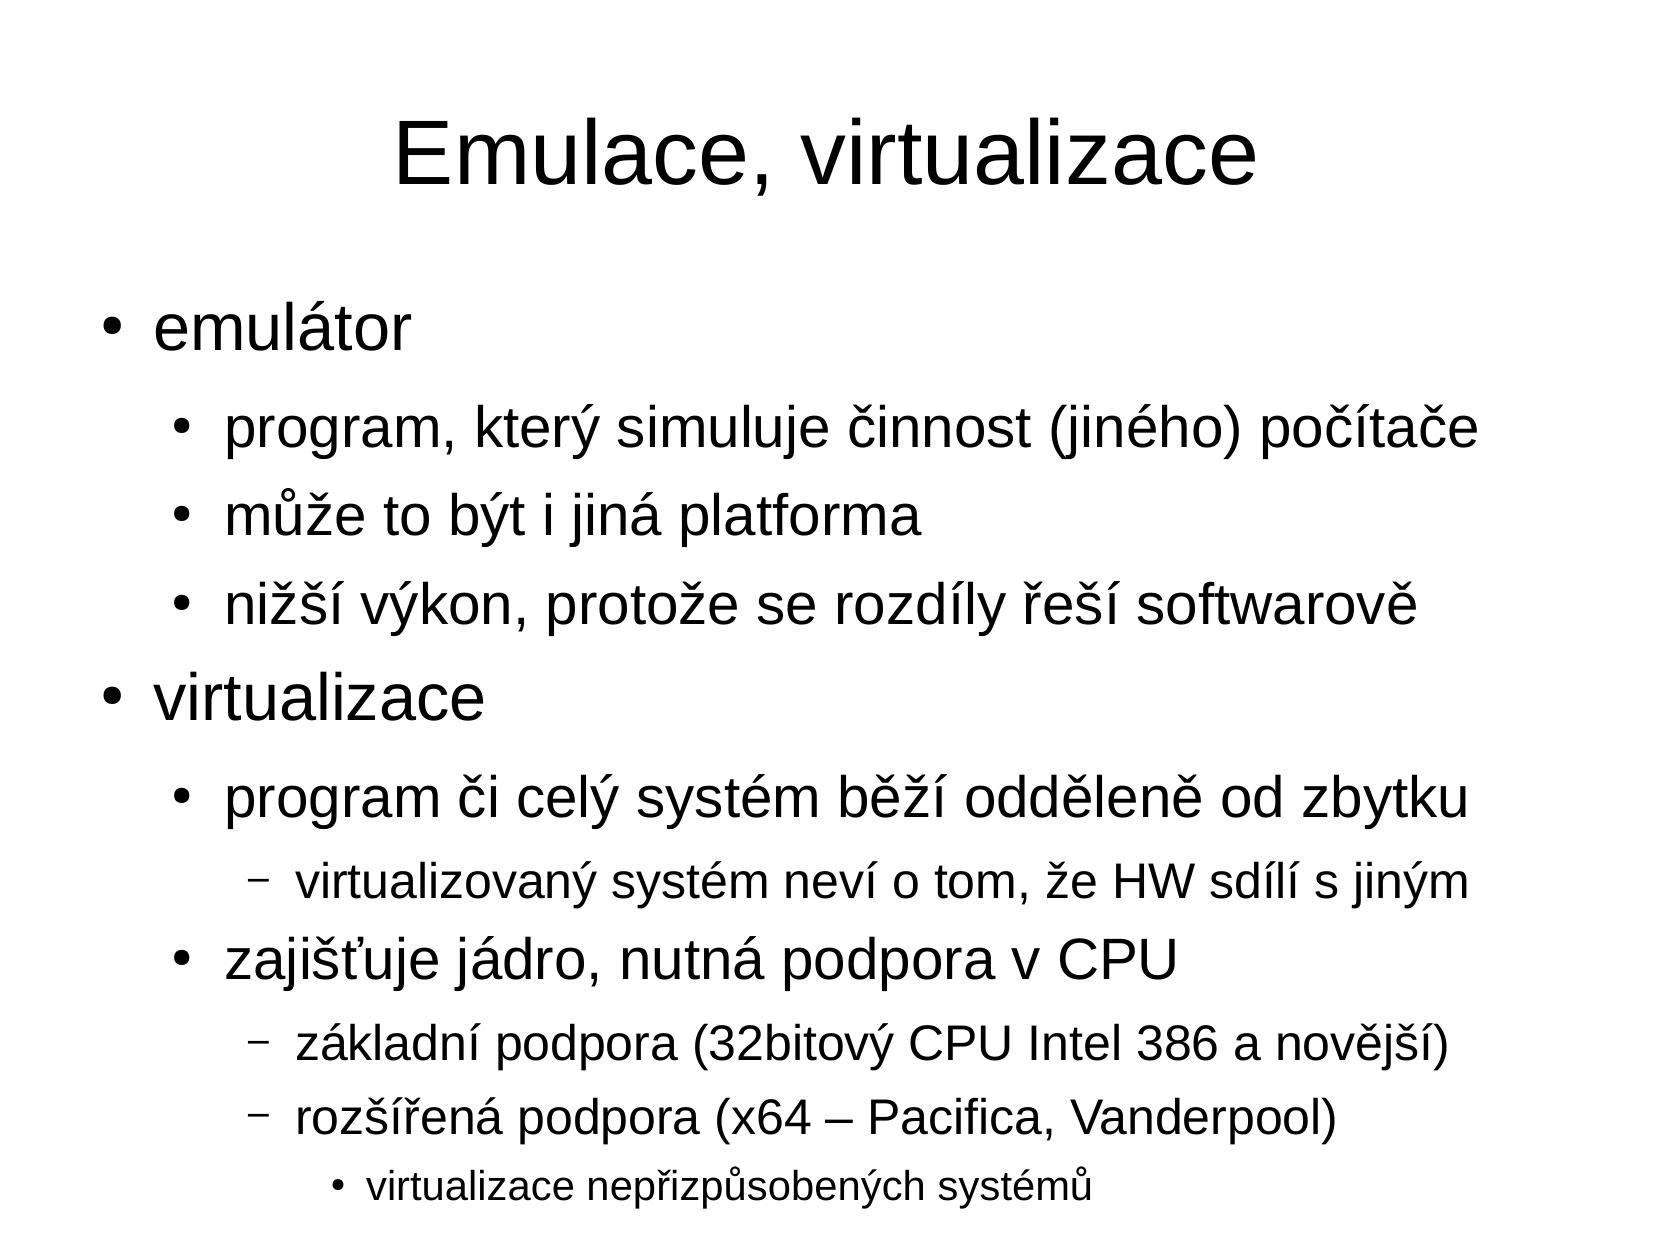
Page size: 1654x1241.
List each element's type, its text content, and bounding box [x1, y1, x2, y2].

list emulátor program, který simuluje činnost (jiného) počítače může to být i jiná platforma nižší výkon, protože se rozdíly řeší softwarově virtualizace program či celý systém běží odděleně od zbytku virtualizovaný systém neví o tom, že HW sdílí s jiným zajišťuje jádro, nutná podpora v CPU základní podpora (32bitový CPU Intel 386 a novější) rozšířená podpora (x64 – Pacifica, Vanderpool) virtualizace nepřizpůsobených systémů [82, 290, 1571, 1209]
title Emulace, virtualizace [82, 49, 1571, 257]
